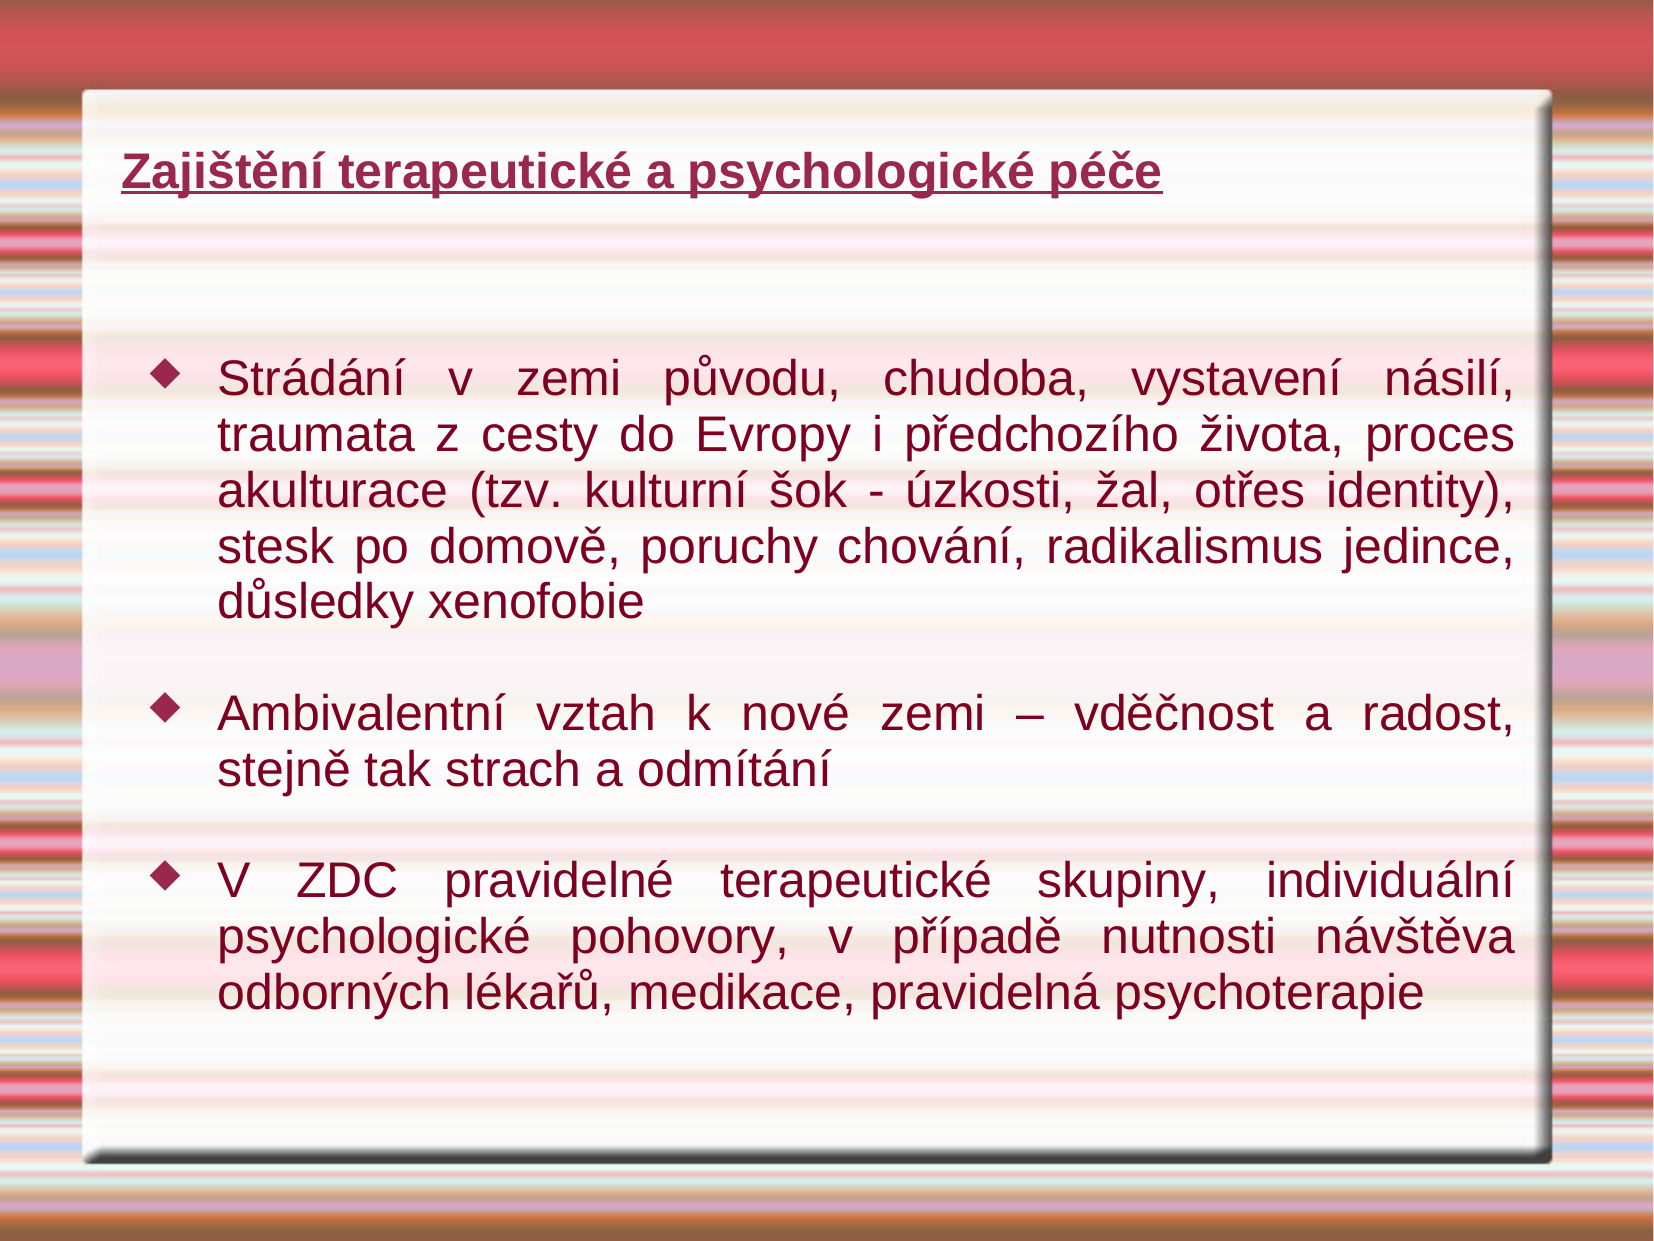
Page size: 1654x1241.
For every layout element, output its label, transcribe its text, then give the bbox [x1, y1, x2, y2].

picture [0, 0, 1654, 1241]
title Zajištění terapeutické a psychologické péče [121, 50, 1534, 237]
list Strádání v zemi původu, chudoba, vystavení násilí, traumata z cesty do Evropy i předchozího života, proces akulturace (tzv. kulturní šok - úzkosti, žal, otřes identity), stesk po domově, poruchy chování, radikalismus jedince, důsledky xenofobie Ambivalentní vztah k nové zemi – vděčnost a radost, stejně tak strach a odmítání V ZDC pravidelné terapeutické skupiny, individuální psychologické pohovory, v případě nutnosti návštěva odborných lékařů, medikace, pravidelná psychoterapie [134, 350, 1516, 1132]
